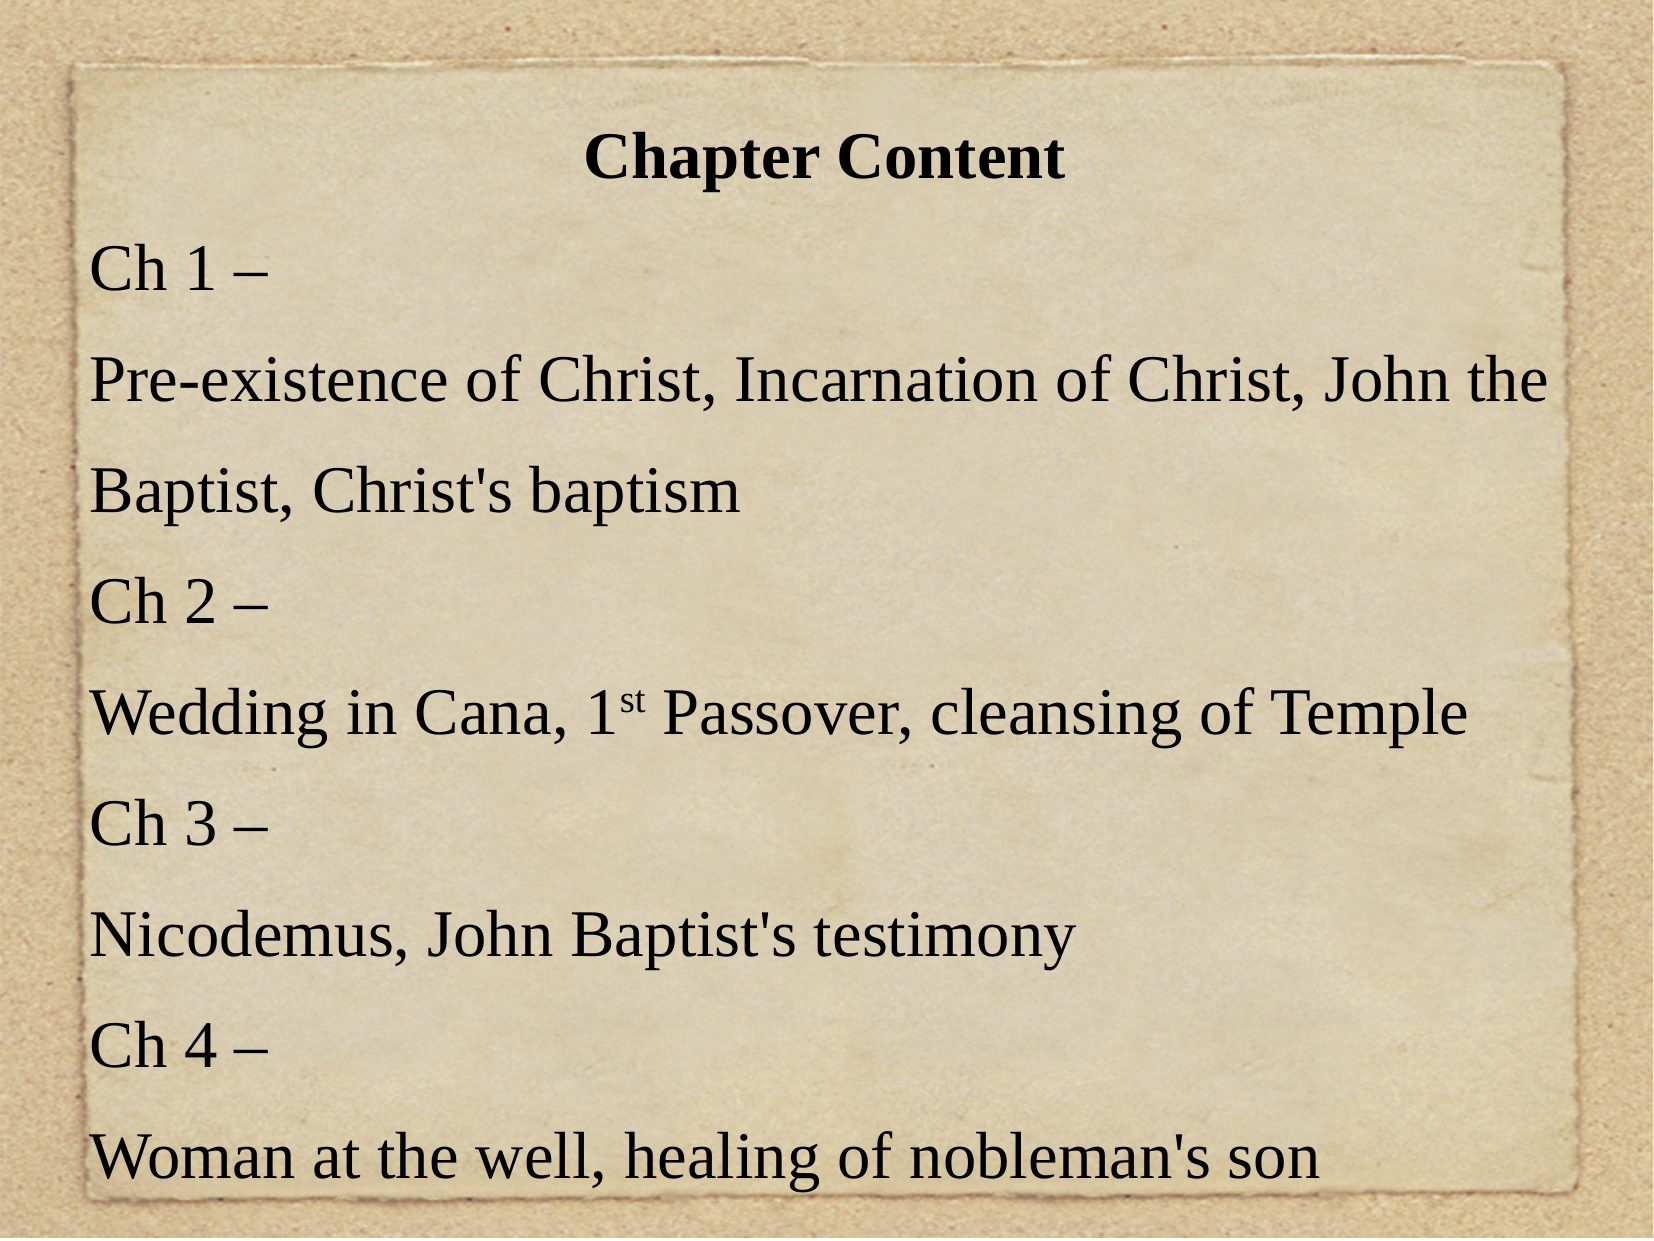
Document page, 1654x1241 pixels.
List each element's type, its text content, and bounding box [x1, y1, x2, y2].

picture [0, 0, 1654, 1238]
text_box Chapter Content Ch 1 – Pre-existence of Christ, Incarnation of Christ, John the Baptist, Christ's baptism Ch 2 – Wedding in Cana, 1st Passover, cleansing of Temple Ch 3 – Nicodemus, John Baptist's testimony Ch 4 – Woman at the well, healing of nobleman's son [75, 75, 1576, 1241]
